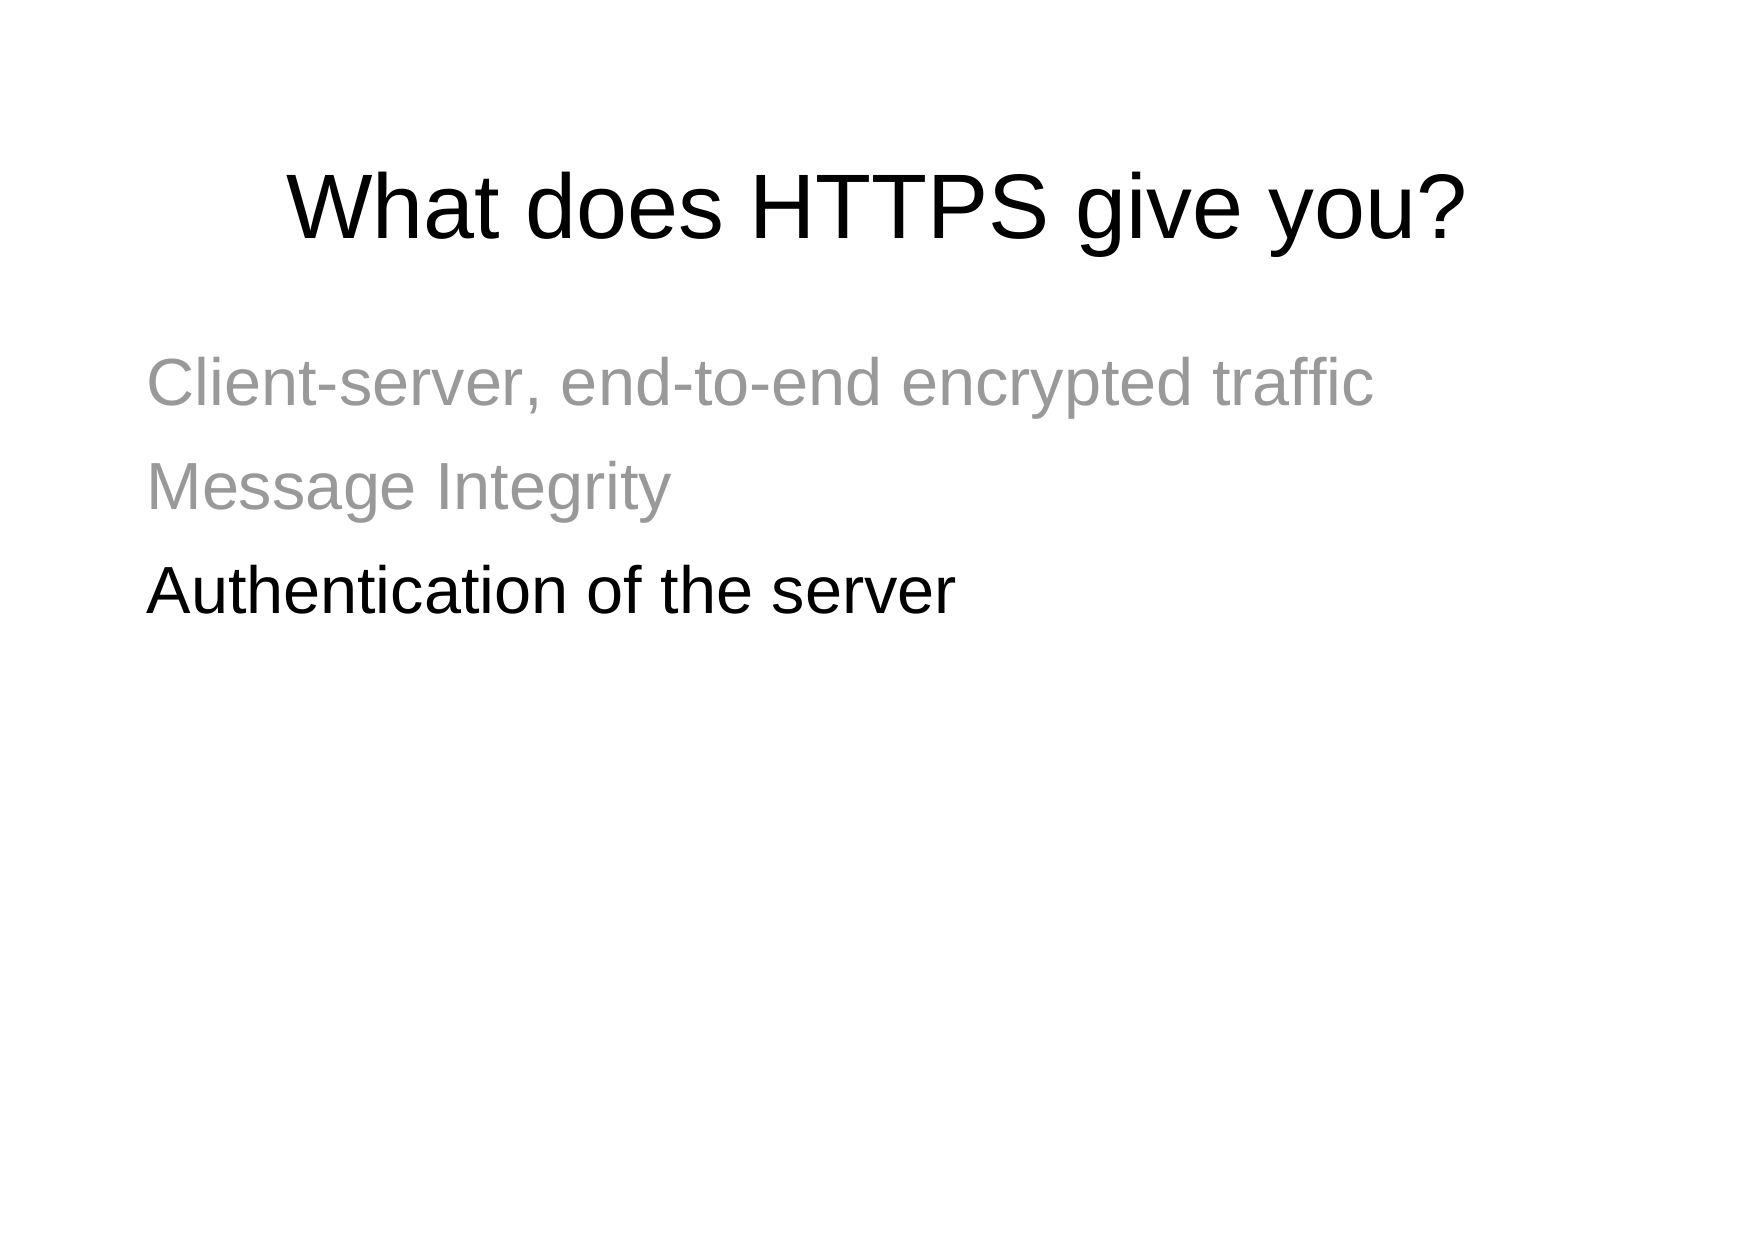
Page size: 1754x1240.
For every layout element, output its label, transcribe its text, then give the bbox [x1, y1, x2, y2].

list Client-server, end-to-end encrypted traffic Message Integrity Authentication of the server [128, 344, 1627, 1126]
title What does HTTPS give you? [128, 102, 1627, 310]
